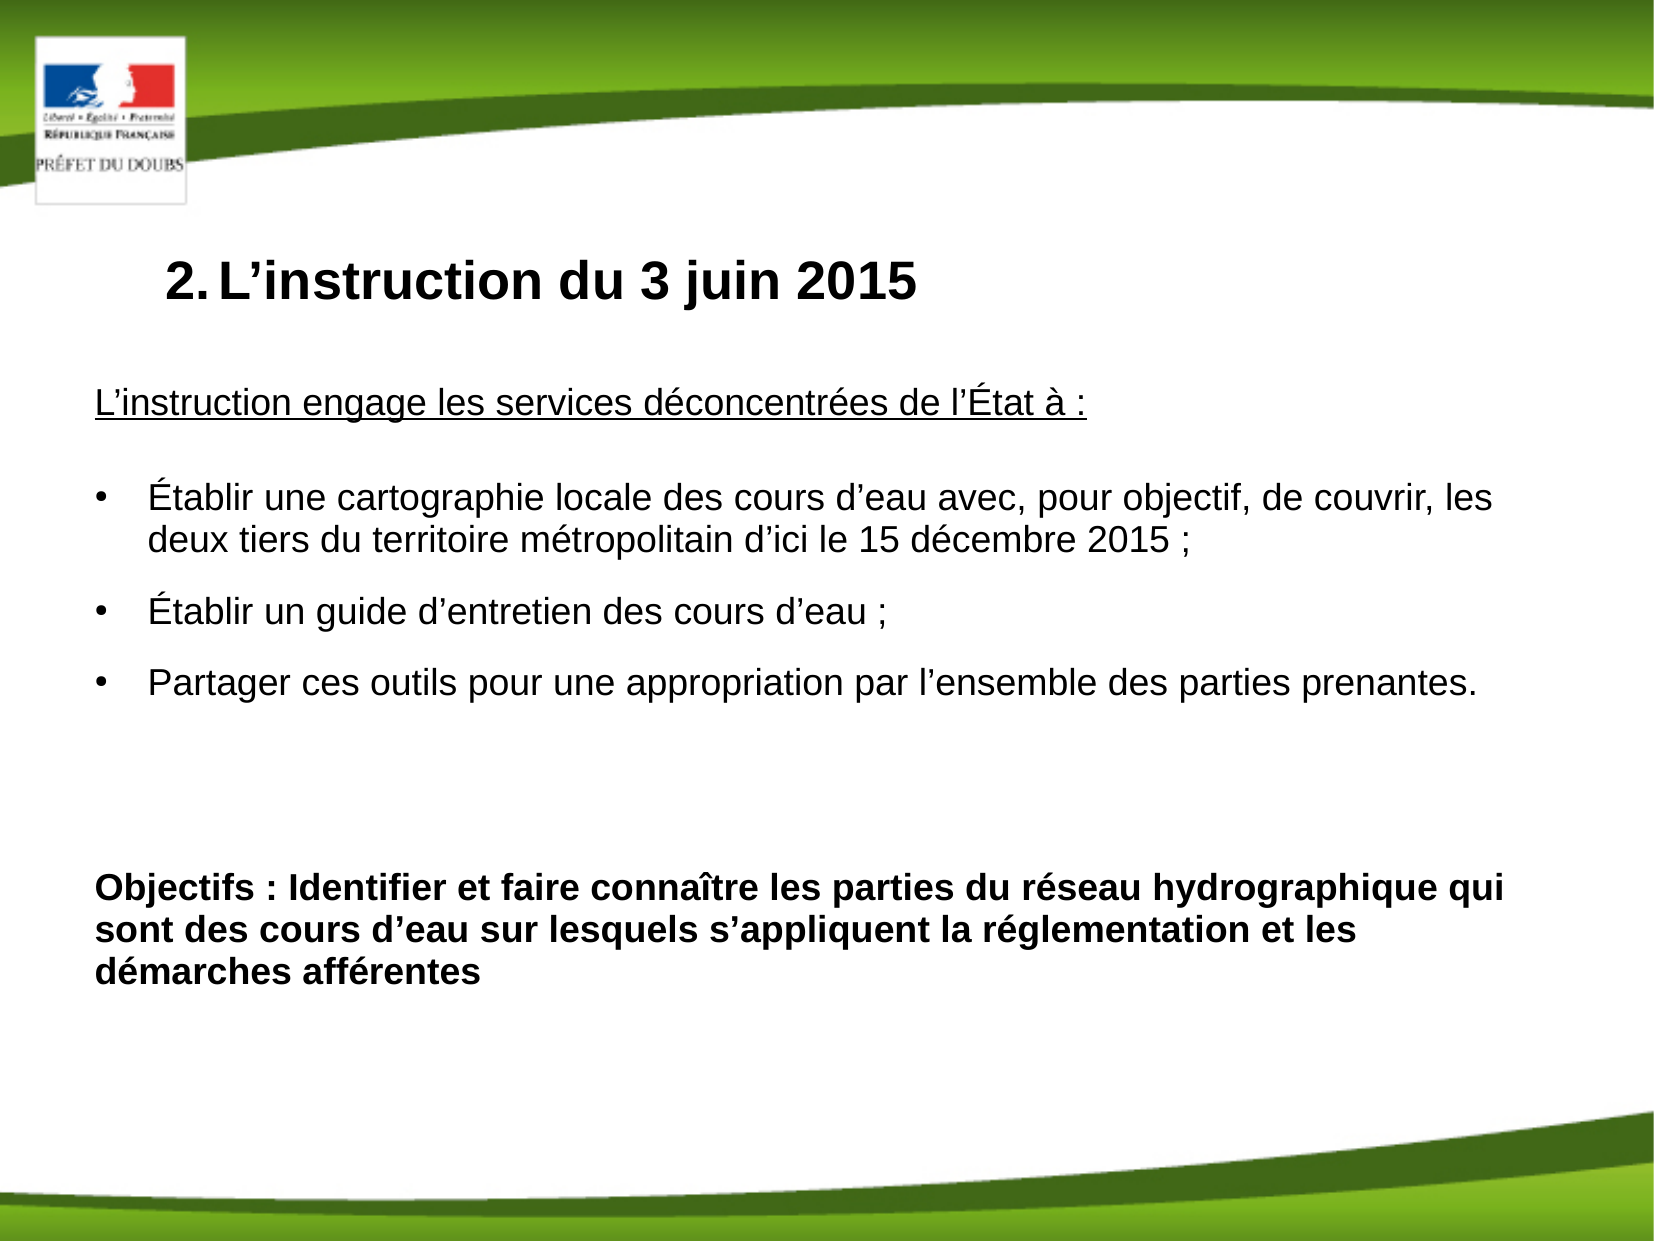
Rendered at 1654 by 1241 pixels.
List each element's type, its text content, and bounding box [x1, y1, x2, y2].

list L’instruction du 3 juin 2015 L’instruction engage les services déconcentrées de l’État à : Établir une cartographie locale des cours d’eau avec, pour objectif, de couvrir, les deux tiers du territoire métropolitain d’ici le 15 décembre 2015 ; Établir un guide d’entretien des cours d’eau ; Partager ces outils pour une appropriation par l’ensemble des parties prenantes. Objectifs : Identifier et faire connaître les parties du réseau hydrographique qui sont des cours d’eau sur lesquels s’appliquent la réglementation et les démarches afférentes [76, 236, 1565, 1133]
picture [0, 0, 1654, 1241]
